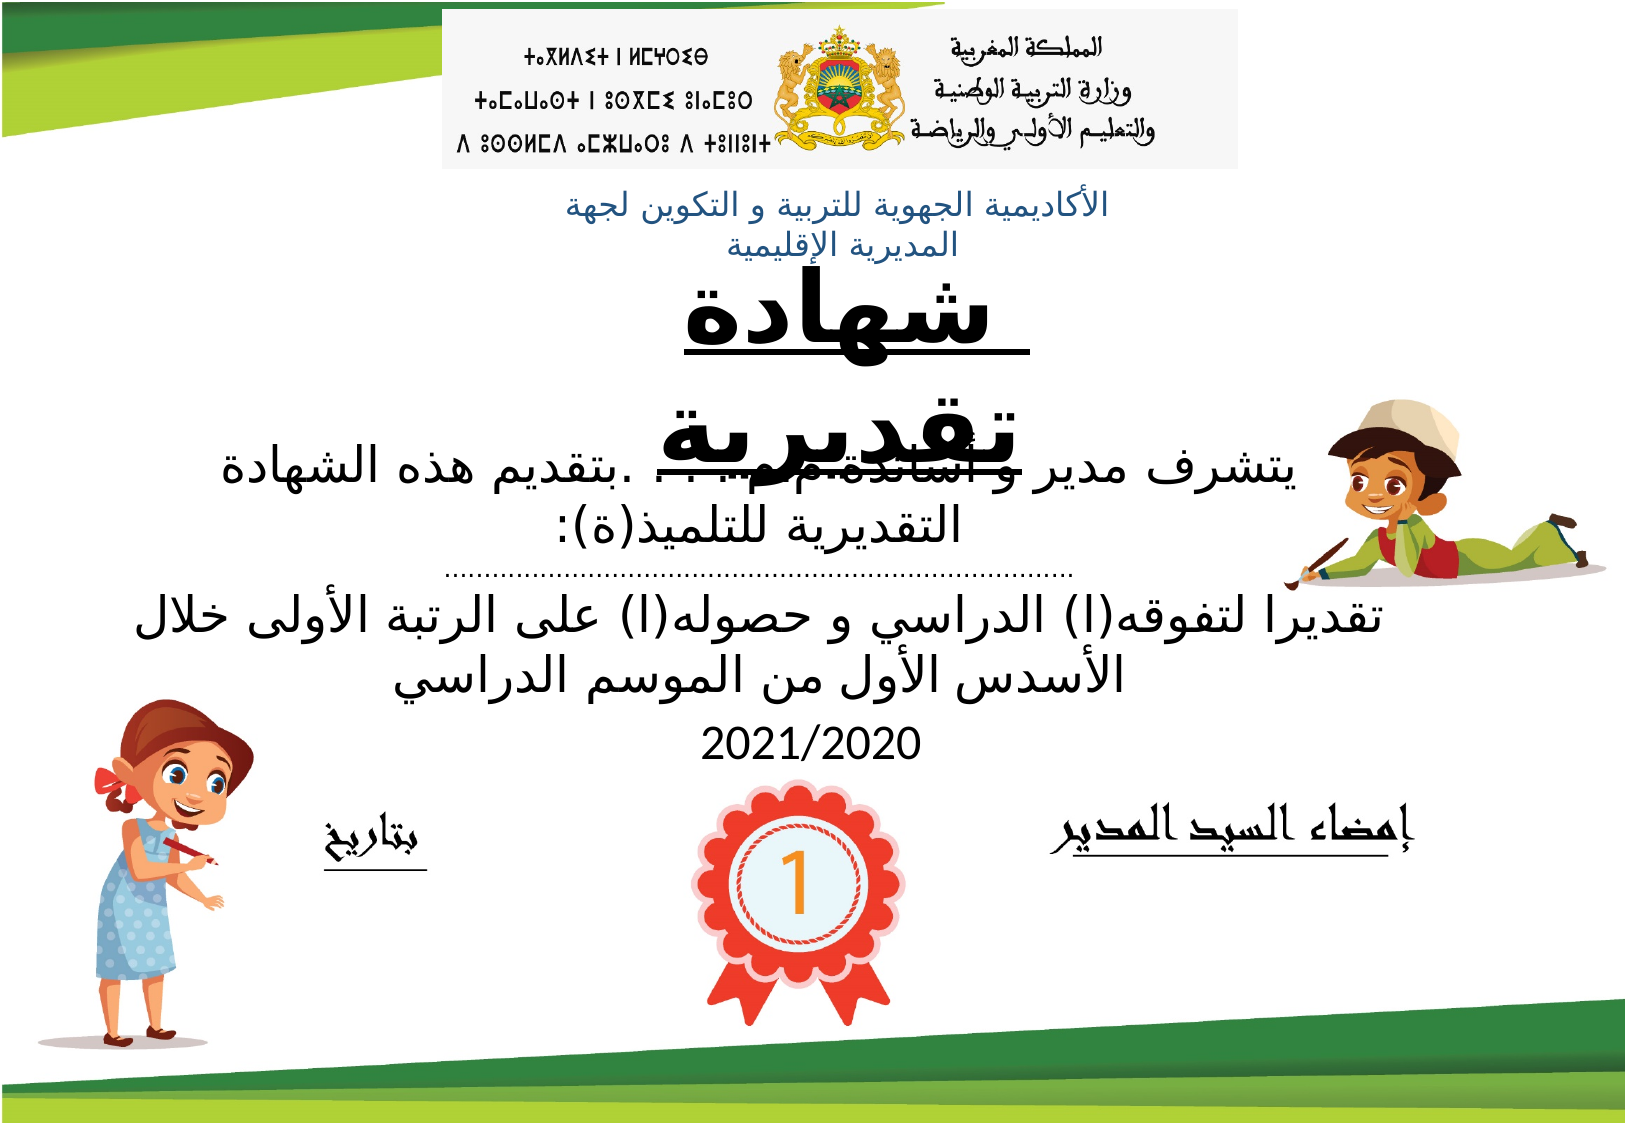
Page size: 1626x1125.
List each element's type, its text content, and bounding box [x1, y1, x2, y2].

text_box شهادة تقديرية [551, 235, 1128, 372]
text_box يتشرف مدير و أساتذة م.م . . . .بتقديم هذه الشهادة التقديرية للتلميذ(ة): ............................................................................... تقديرا لتفوقه(ا) الدراسي و حصوله(ا) على الرتبة الأولى خلال الأسدس الأول من الموسم الدراسي [118, 425, 1401, 653]
text_box 2021/2020 [685, 702, 966, 779]
picture [0, 2, 1625, 1123]
text_box الأكاديمية الجهوية للتربية و التكوين لجهة المديرية الإقليمية [462, 175, 1213, 272]
